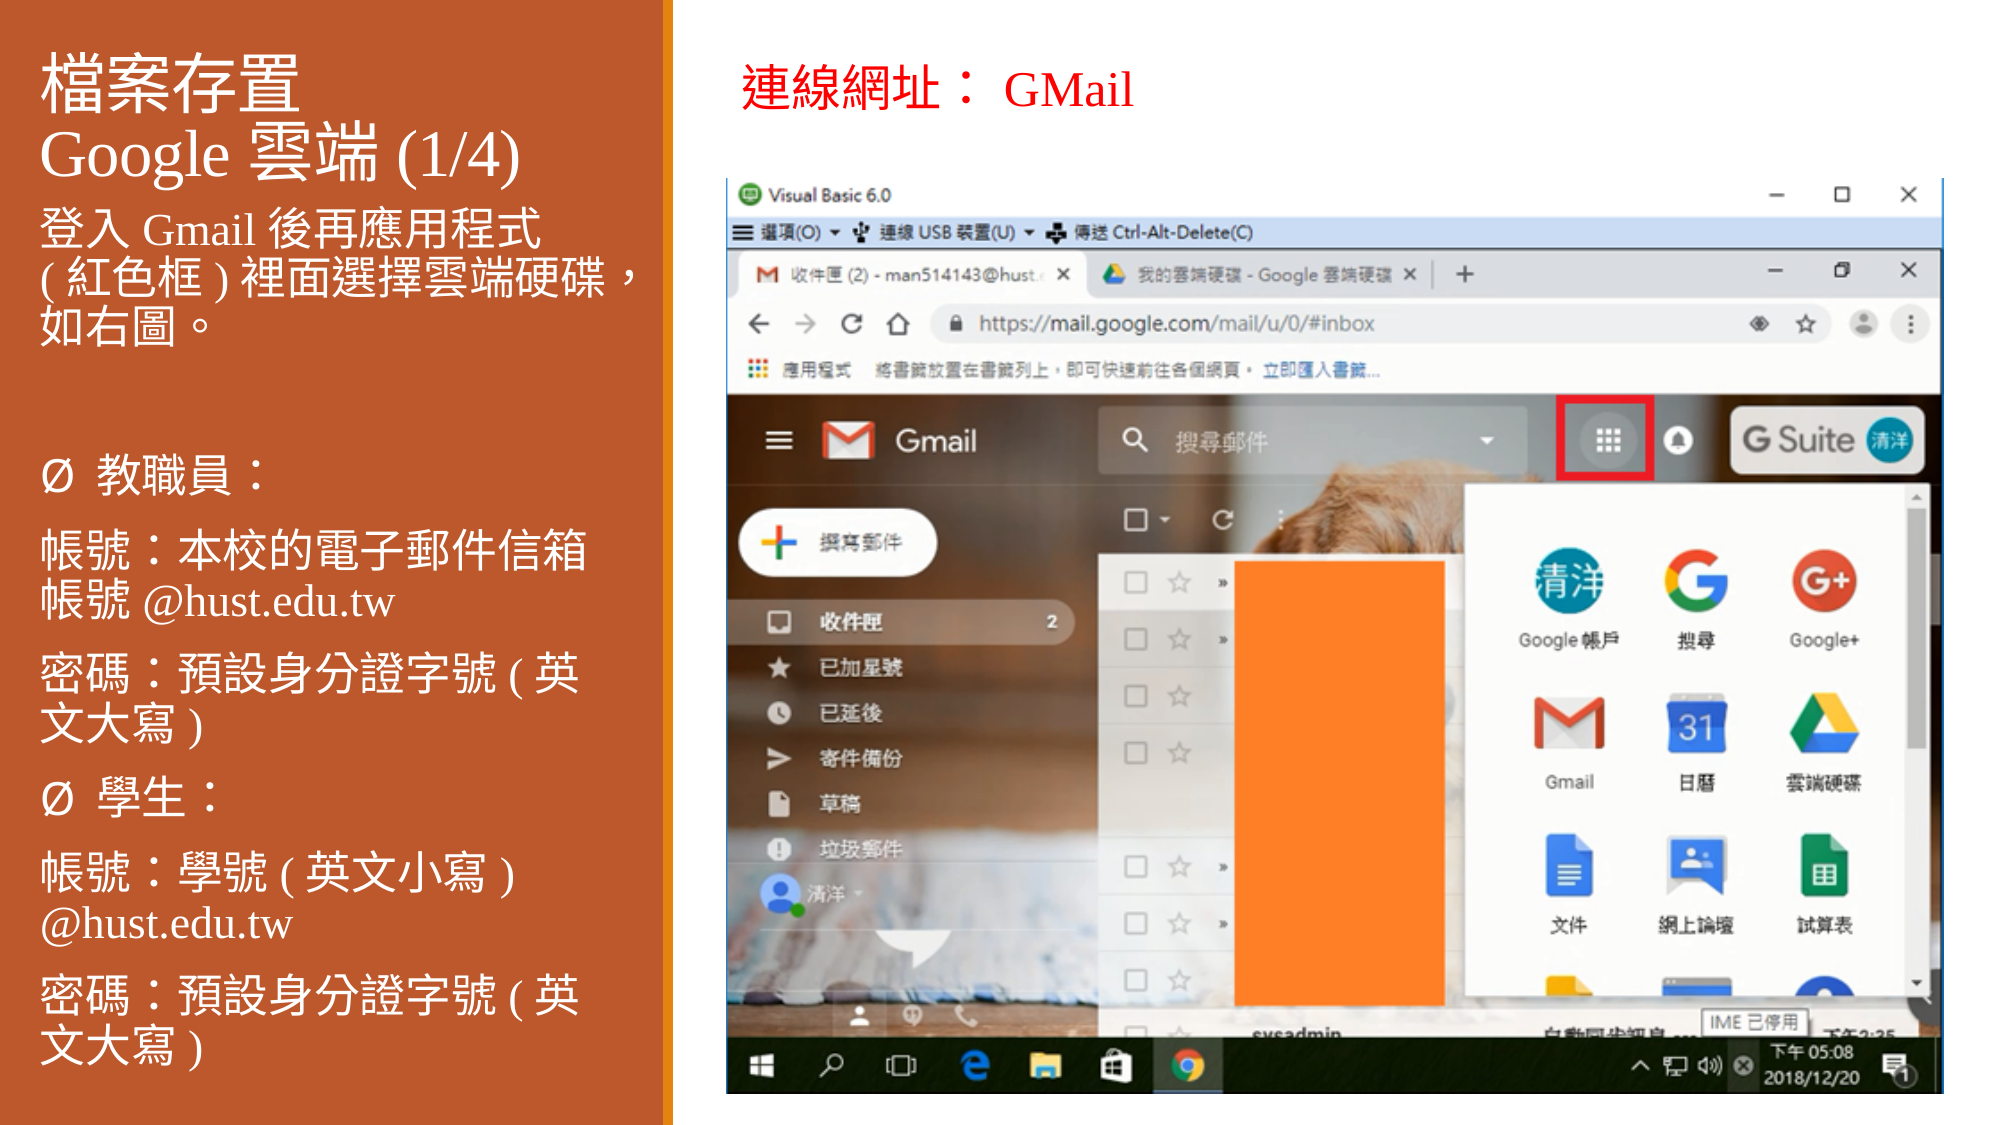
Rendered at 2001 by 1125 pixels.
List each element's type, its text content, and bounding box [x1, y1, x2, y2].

text_box 連線網址：GMail [726, 49, 1155, 125]
title 檔案存置 Google雲端(1/4) [24, 42, 652, 198]
picture [726, 178, 1944, 1094]
list 登入Gmail後再應用程式(紅色框)裡面選擇雲端硬碟，如右圖。 教職員： 帳號：本校的電子郵件信箱帳號@hust.edu.tw 密碼：預設身分證字號(英文大寫) 學生： 帳號：學號(英文小寫) @hust.edu.tw 密碼：預設身分證字號(英文大寫) [24, 197, 638, 1094]
